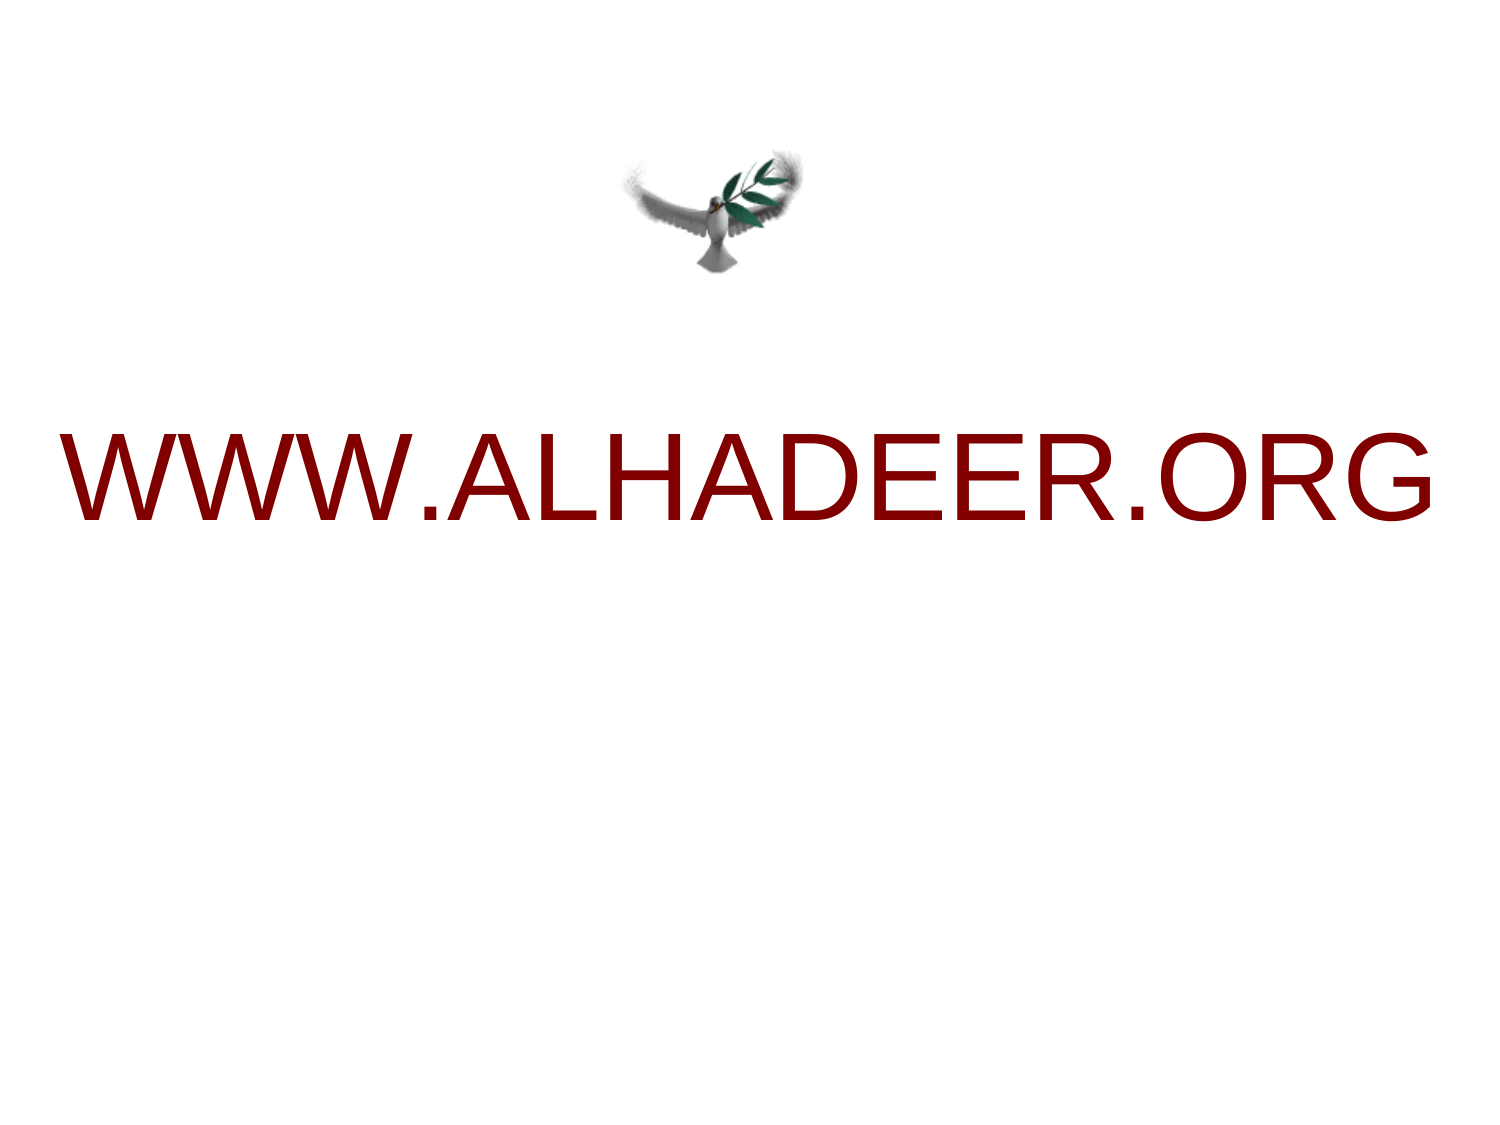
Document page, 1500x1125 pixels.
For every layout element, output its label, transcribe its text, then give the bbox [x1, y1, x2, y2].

text_box WWW.ALHADEER.ORG [0, 399, 1500, 556]
picture [575, 124, 860, 329]
